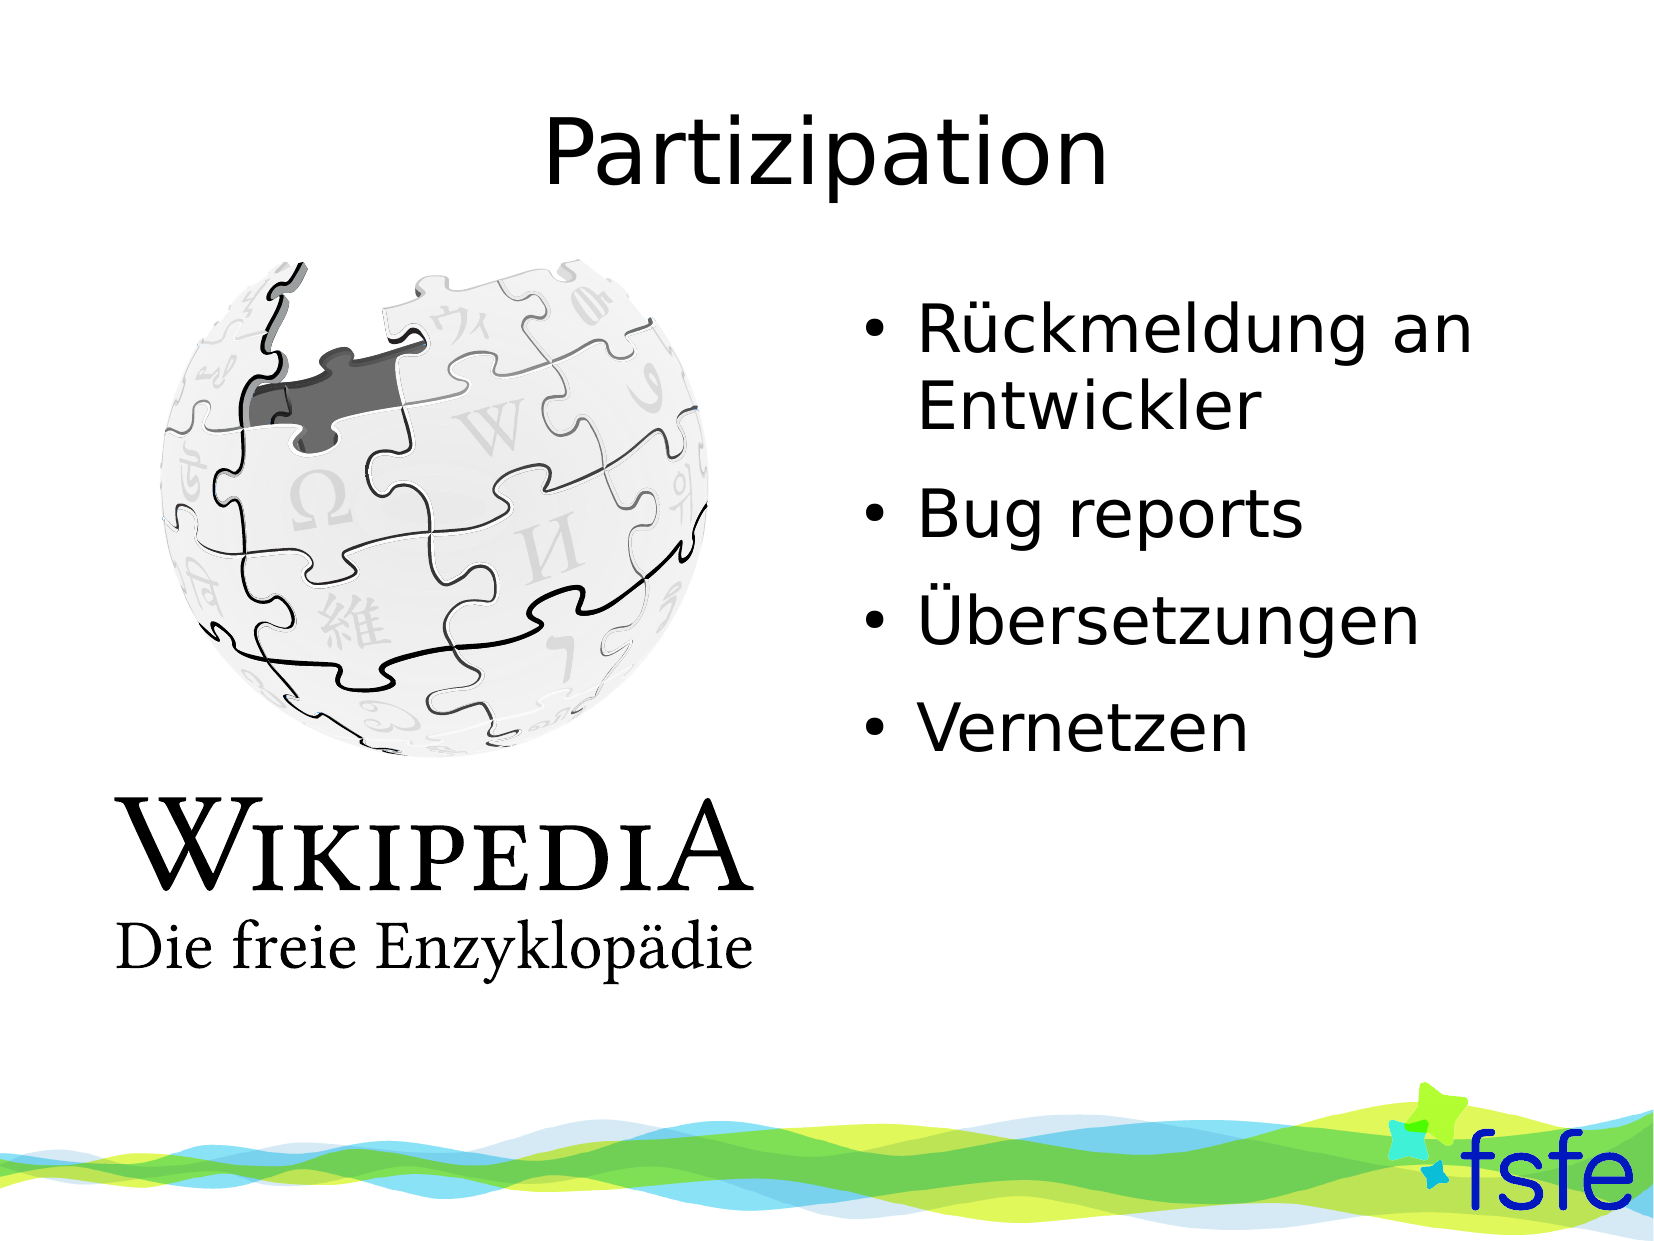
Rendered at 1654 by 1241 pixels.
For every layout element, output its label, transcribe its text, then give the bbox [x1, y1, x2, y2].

title Partizipation [82, 49, 1571, 257]
picture [71, 177, 798, 1011]
picture [0, 1081, 1654, 1241]
list Rückmeldung an Entwickler Bug reports Übersetzungen Vernetzen [845, 290, 1572, 1197]
